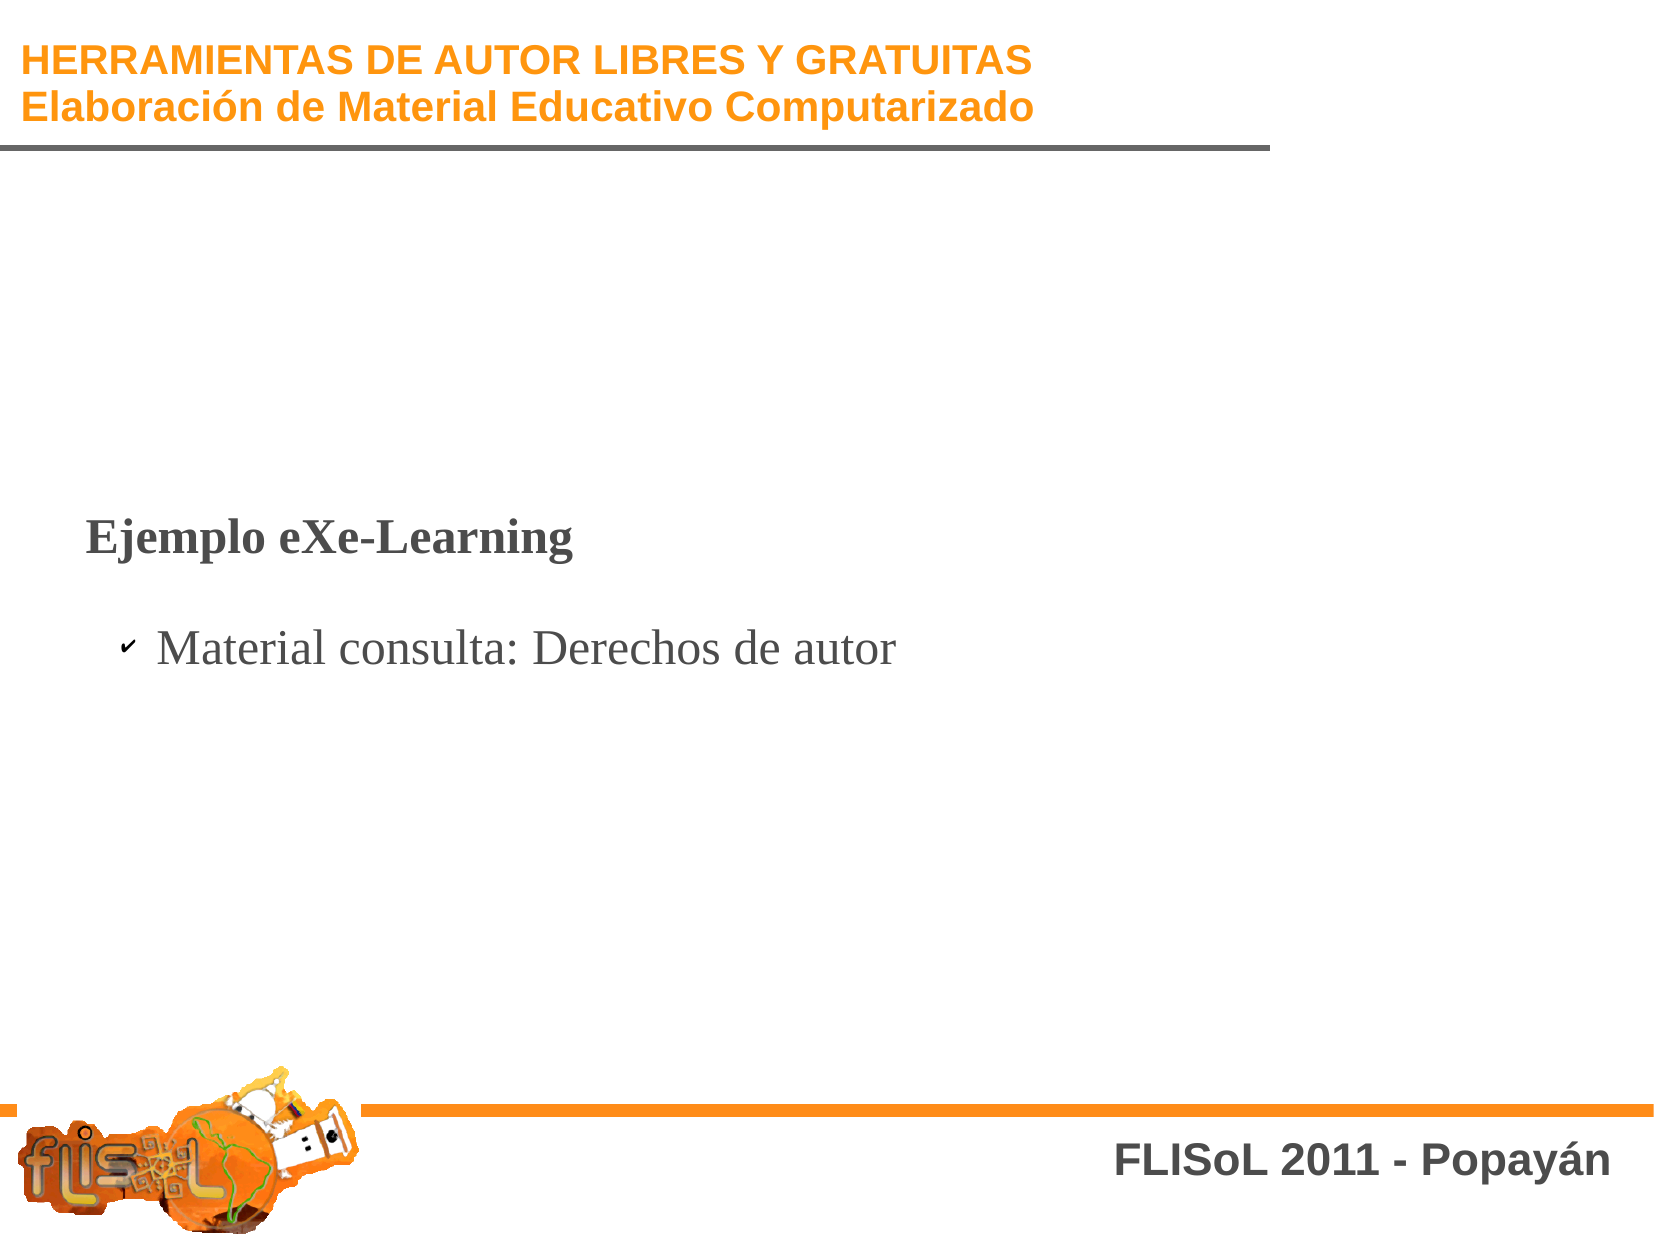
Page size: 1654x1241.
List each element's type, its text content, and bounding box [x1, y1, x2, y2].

text_box Ejemplo eXe-Learning Material consulta: Derechos de autor [70, 502, 1577, 739]
picture [0, 1065, 1654, 1235]
